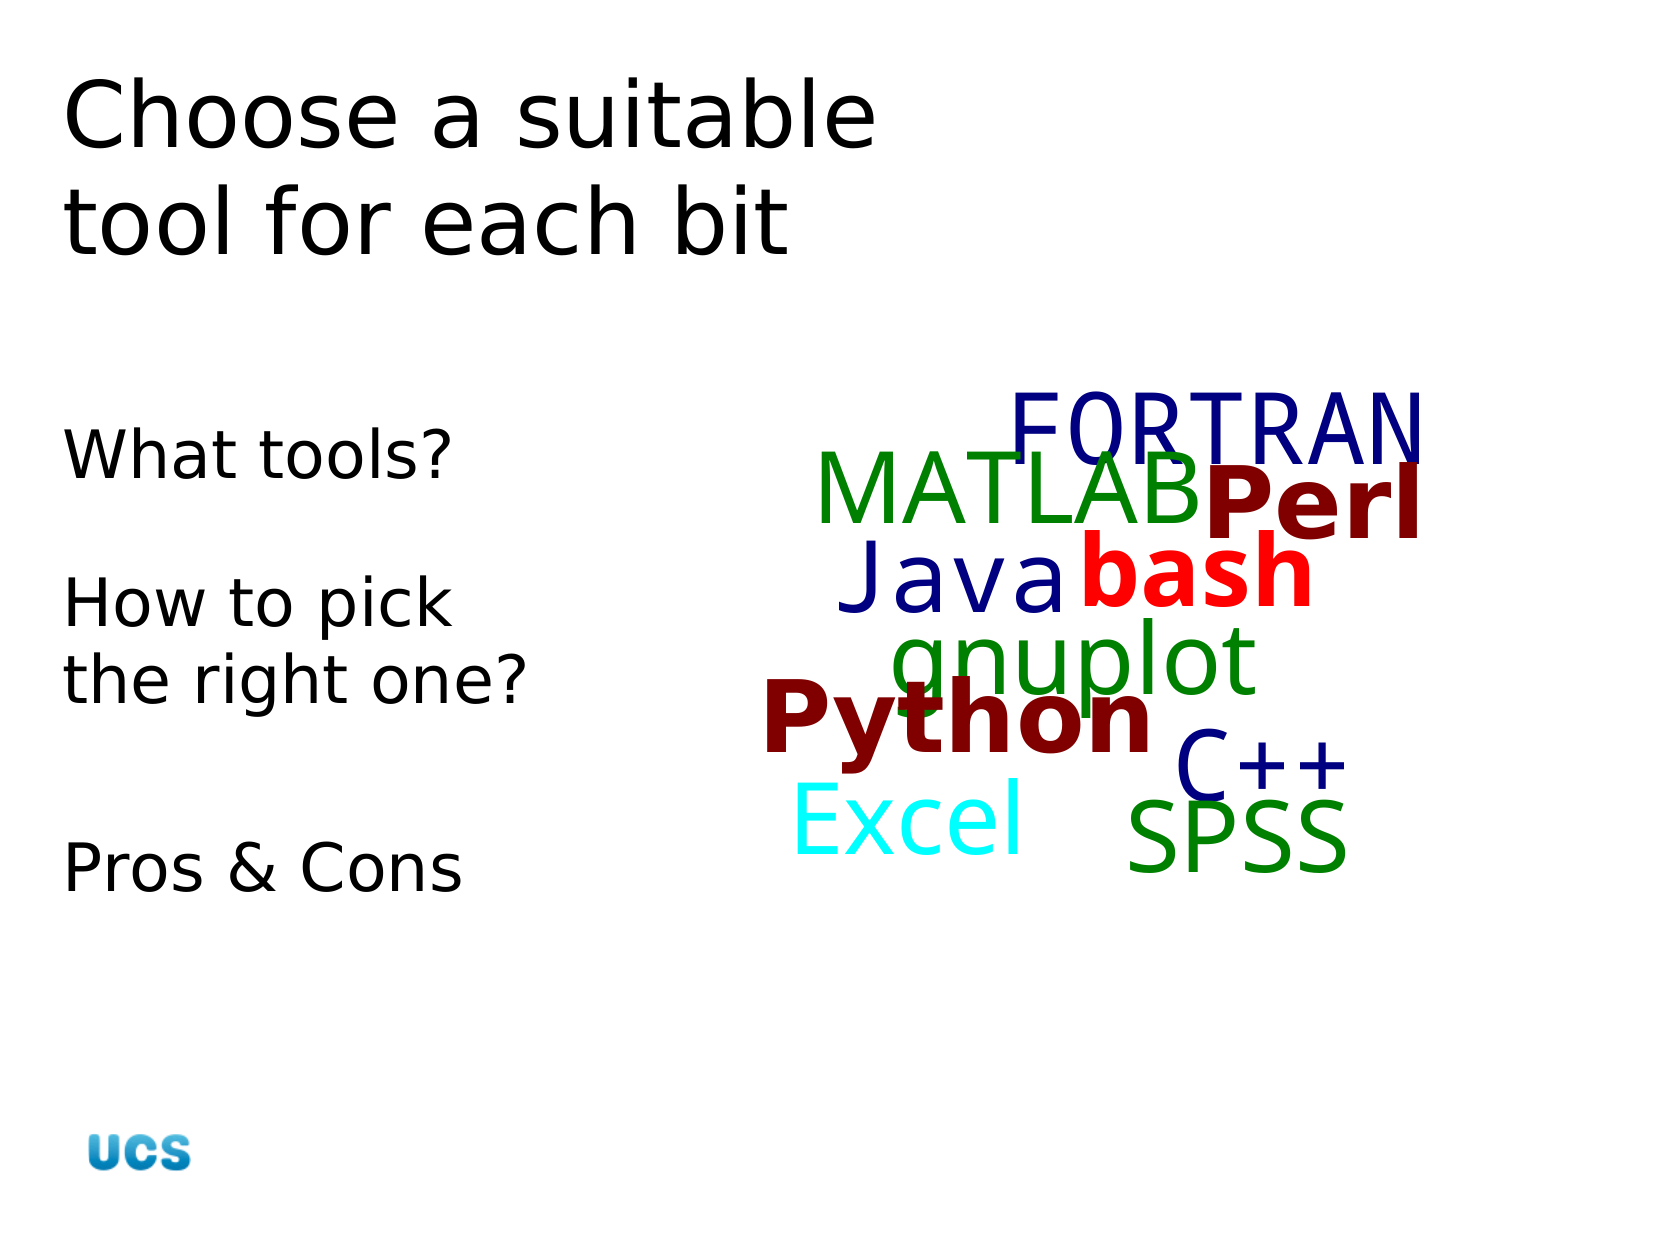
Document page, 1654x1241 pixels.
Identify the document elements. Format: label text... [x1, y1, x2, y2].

text_box Choose a suitable tool for each bit [59, 59, 883, 280]
text_box Perl [1224, 442, 1430, 566]
text_box Pros & Cons [59, 826, 468, 911]
text_box FORTRAN [1003, 354, 1432, 477]
text_box gnuplot [885, 584, 1275, 708]
text_box Excel [785, 780, 1059, 867]
text_box What tools? [59, 413, 459, 498]
text_box Java [826, 536, 1074, 625]
text_box How to pick the right one? [59, 561, 534, 723]
text_box Python [755, 657, 1160, 780]
text_box bash [1074, 496, 1351, 619]
text_box SPSS [1122, 762, 1379, 885]
text_box MATLAB [809, 413, 1224, 536]
text_box C++ [1169, 691, 1357, 762]
picture [88, 1133, 191, 1172]
